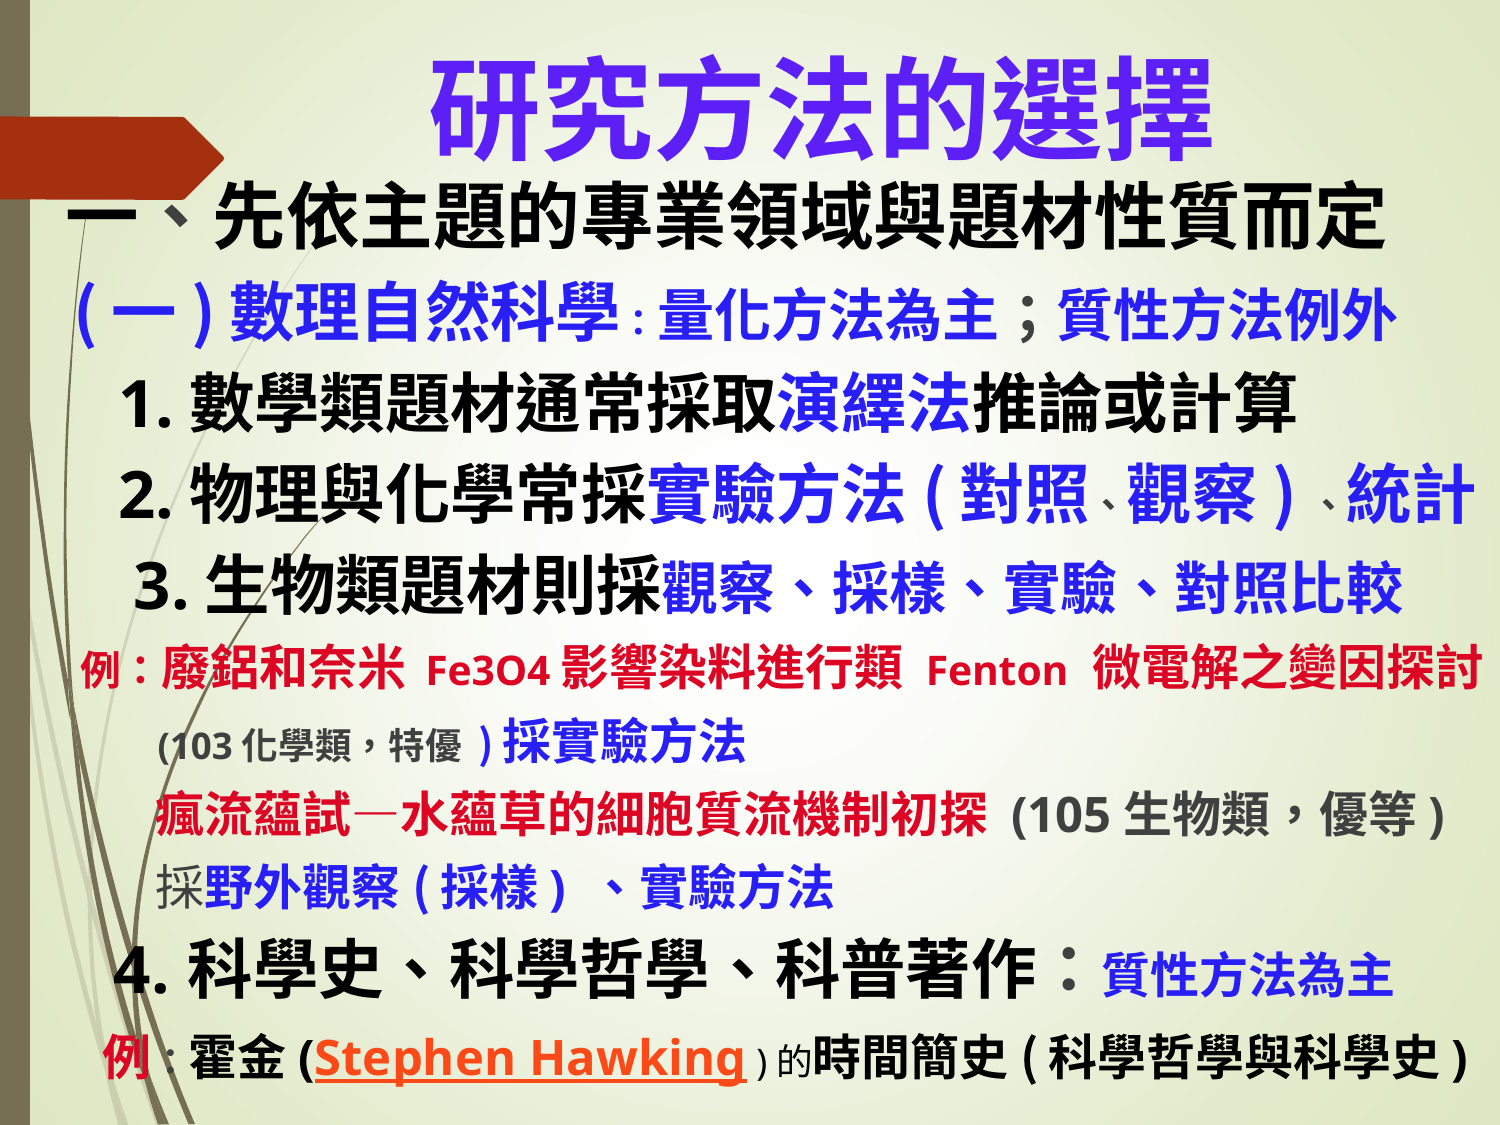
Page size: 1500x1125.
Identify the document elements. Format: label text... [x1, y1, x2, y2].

picture [30, 0, 1500, 172]
title 研究方法的選擇 [218, 30, 1426, 172]
list 一、先依主題的專業領域與題材性質而定 (一)數理自然科學：量化方法為主；質性方法例外 1.數學類題材通常採取演繹法推論或計算 2.物理與化學常採實驗方法(對照、觀察)、統計 3.生物類題材則採觀察、採樣、實驗、對照比較 例：廢鋁和奈米 Fe3O4影響染料進行類 Fenton 微電解之變因探討 (103化學類，特優 )採實驗方法 瘋流蘊試—水蘊草的細胞質流機制初探 (105生物類，優等) 採野外觀察(採樣) 、實驗方法 4. 科學史、科學哲學、科普著作：質性方法為主 例：霍金(Stephen Hawking )的時間簡史(科學哲學與科學史) [0, 172, 1500, 1125]
